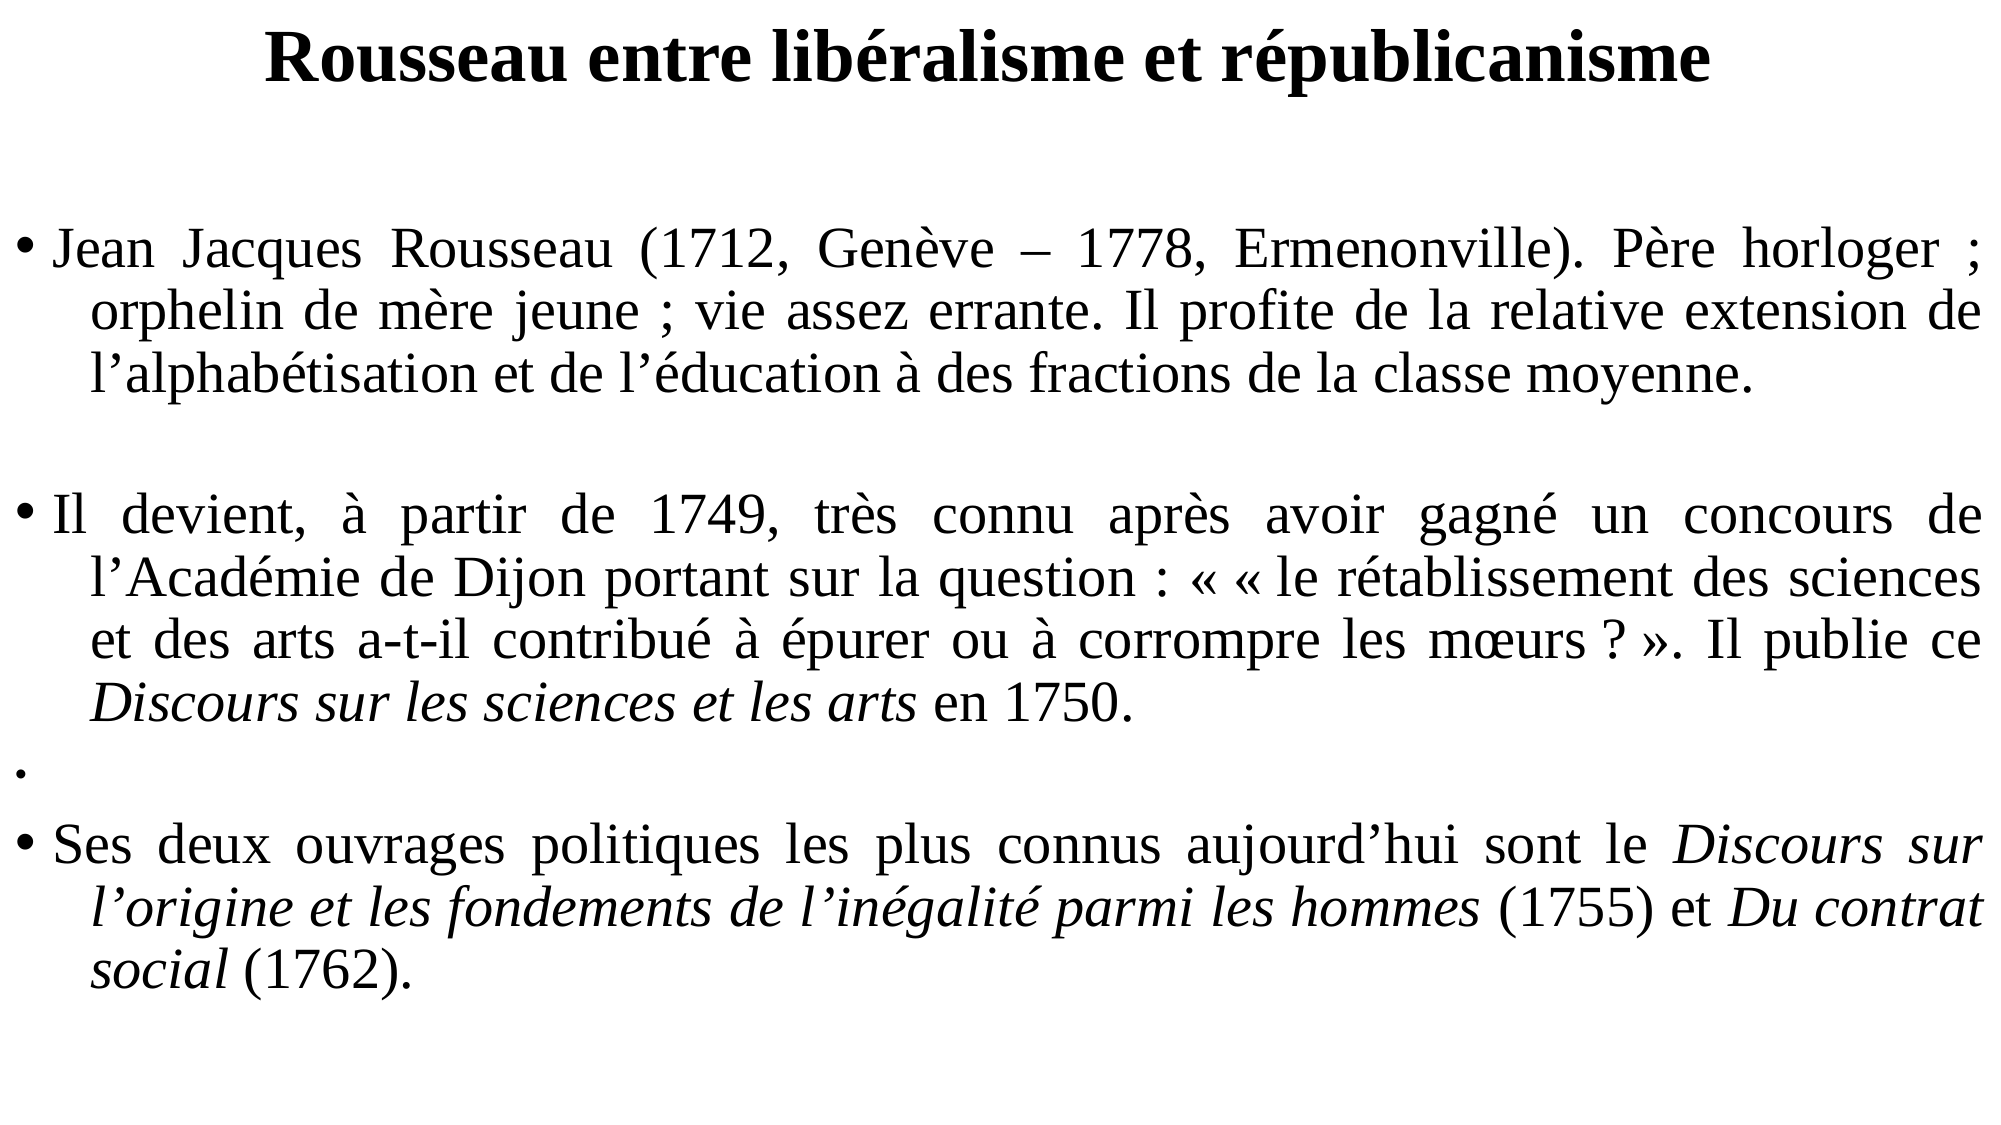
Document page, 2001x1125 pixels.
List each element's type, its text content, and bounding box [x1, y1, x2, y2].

list Jean Jacques Rousseau (1712, Genève – 1778, Ermenonville). Père horloger ; orphelin de mère jeune ; vie assez errante. Il profite de la relative extension de l’alphabétisation et de l’éducation à des fractions de la classe moyenne. Il devient, à partir de 1749, très connu après avoir gagné un concours de l’Académie de Dijon portant sur la question : « « le rétablissement des sciences et des arts a-t-il contribué à épurer ou à corrompre les mœurs ? ». Il publie ce Discours sur les sciences et les arts en 1750. Ses deux ouvrages politiques les plus connus aujourd’hui sont le Discours sur l’origine et les fondements de l’inégalité parmi les hommes (1755) et Du contrat social (1762). [0, 209, 2000, 1125]
title Rousseau entre libéralisme et républicanisme [249, 0, 1750, 114]
